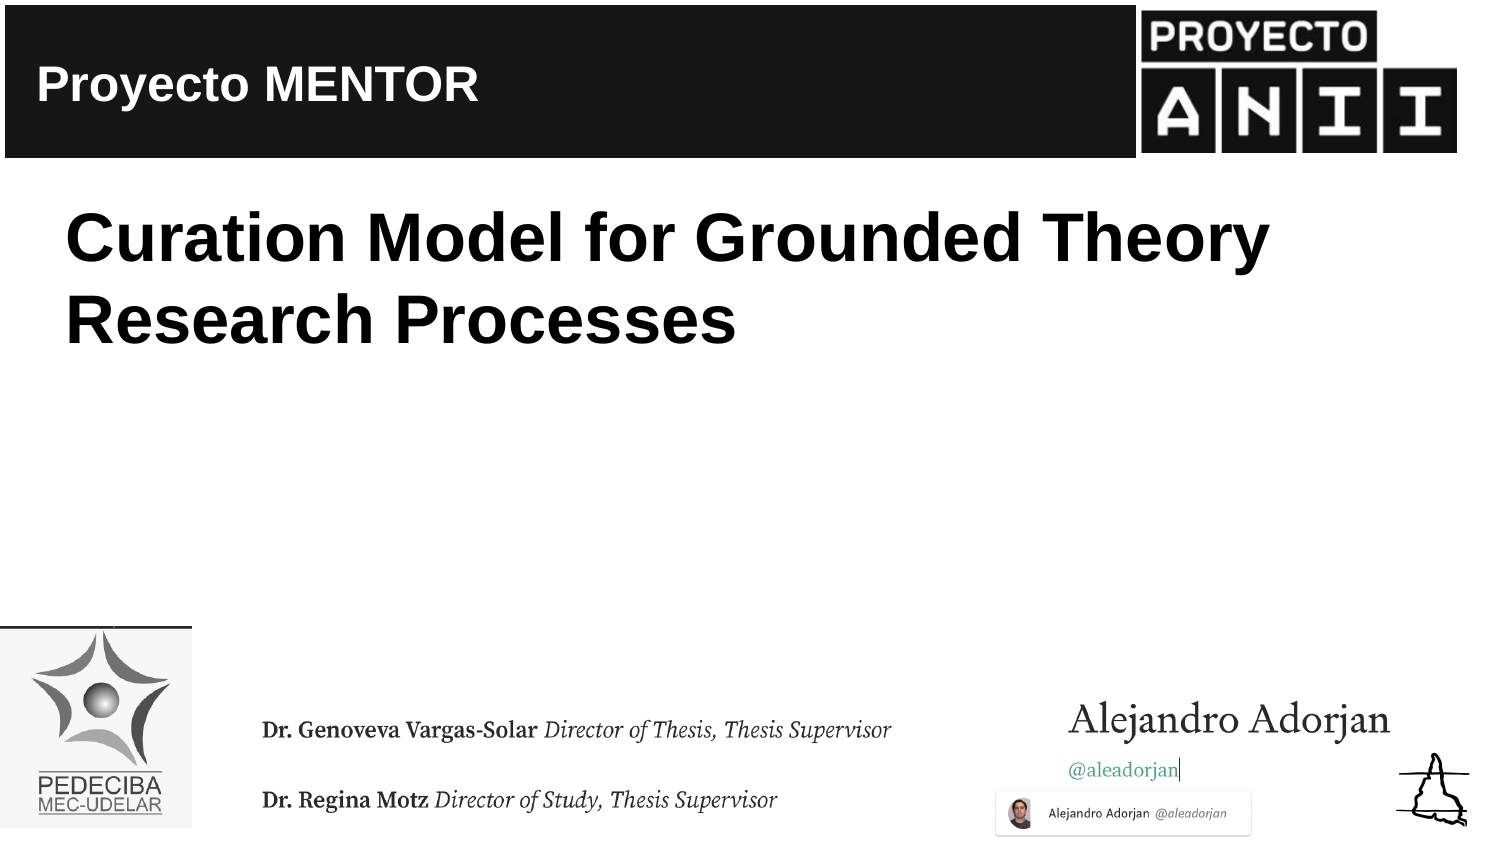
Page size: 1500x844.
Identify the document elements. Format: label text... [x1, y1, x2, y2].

picture [967, 680, 1500, 844]
text_box Proyecto MENTOR [0, 43, 495, 119]
text_box Curation Model for Grounded Theory Research Processes [50, 177, 1420, 373]
picture [1141, 10, 1457, 153]
picture [248, 701, 911, 823]
picture [0, 626, 192, 828]
text_box [0, 0, 1142, 163]
